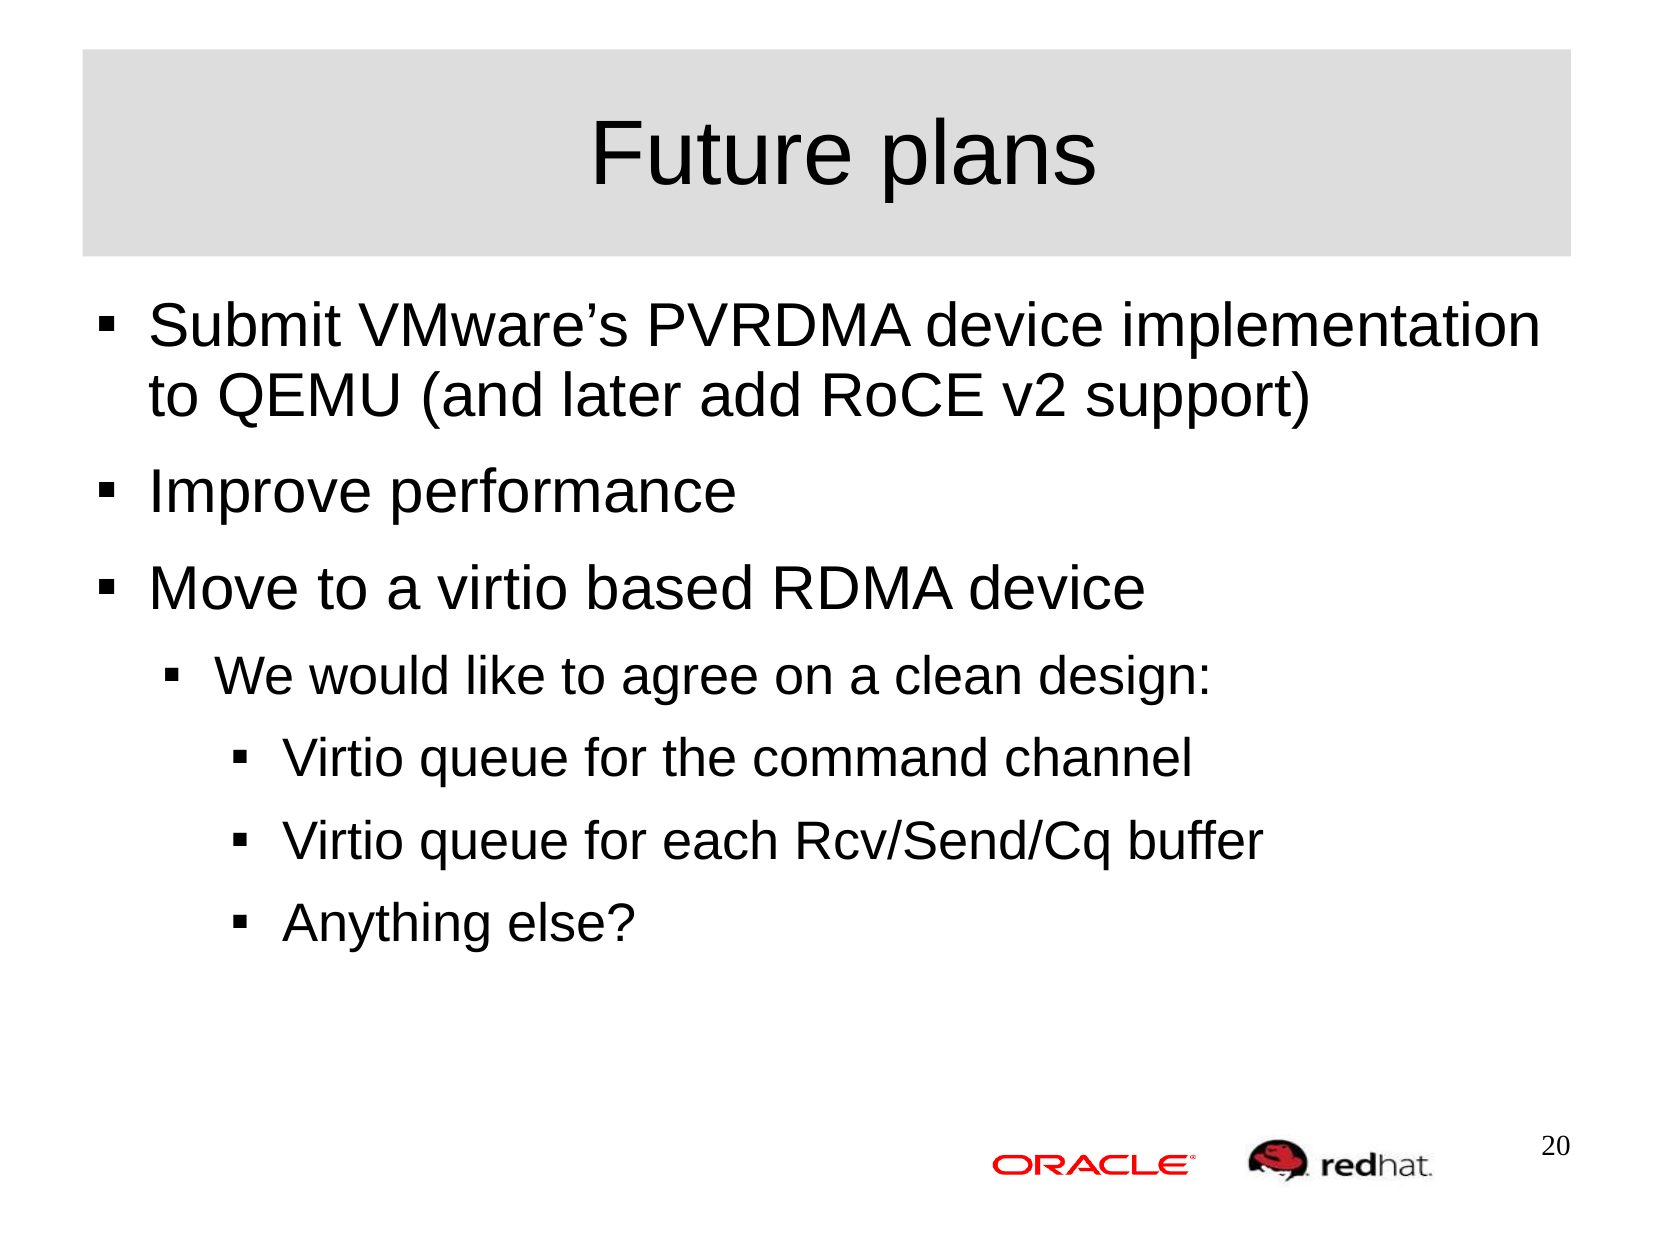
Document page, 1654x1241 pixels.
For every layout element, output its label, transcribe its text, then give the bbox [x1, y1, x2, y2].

list Submit VMware’s PVRDMA device implementation to QEMU (and later add RoCE v2 support) Improve performance Move to a virtio based RDMA device We would like to agree on a clean design: Virtio queue for the command channel Virtio queue for each Rcv/Send/Cq buffer Anything else? [82, 290, 1571, 1010]
text_box [82, 49, 1571, 257]
picture [1245, 1090, 1435, 1241]
picture [975, 1117, 1213, 1212]
